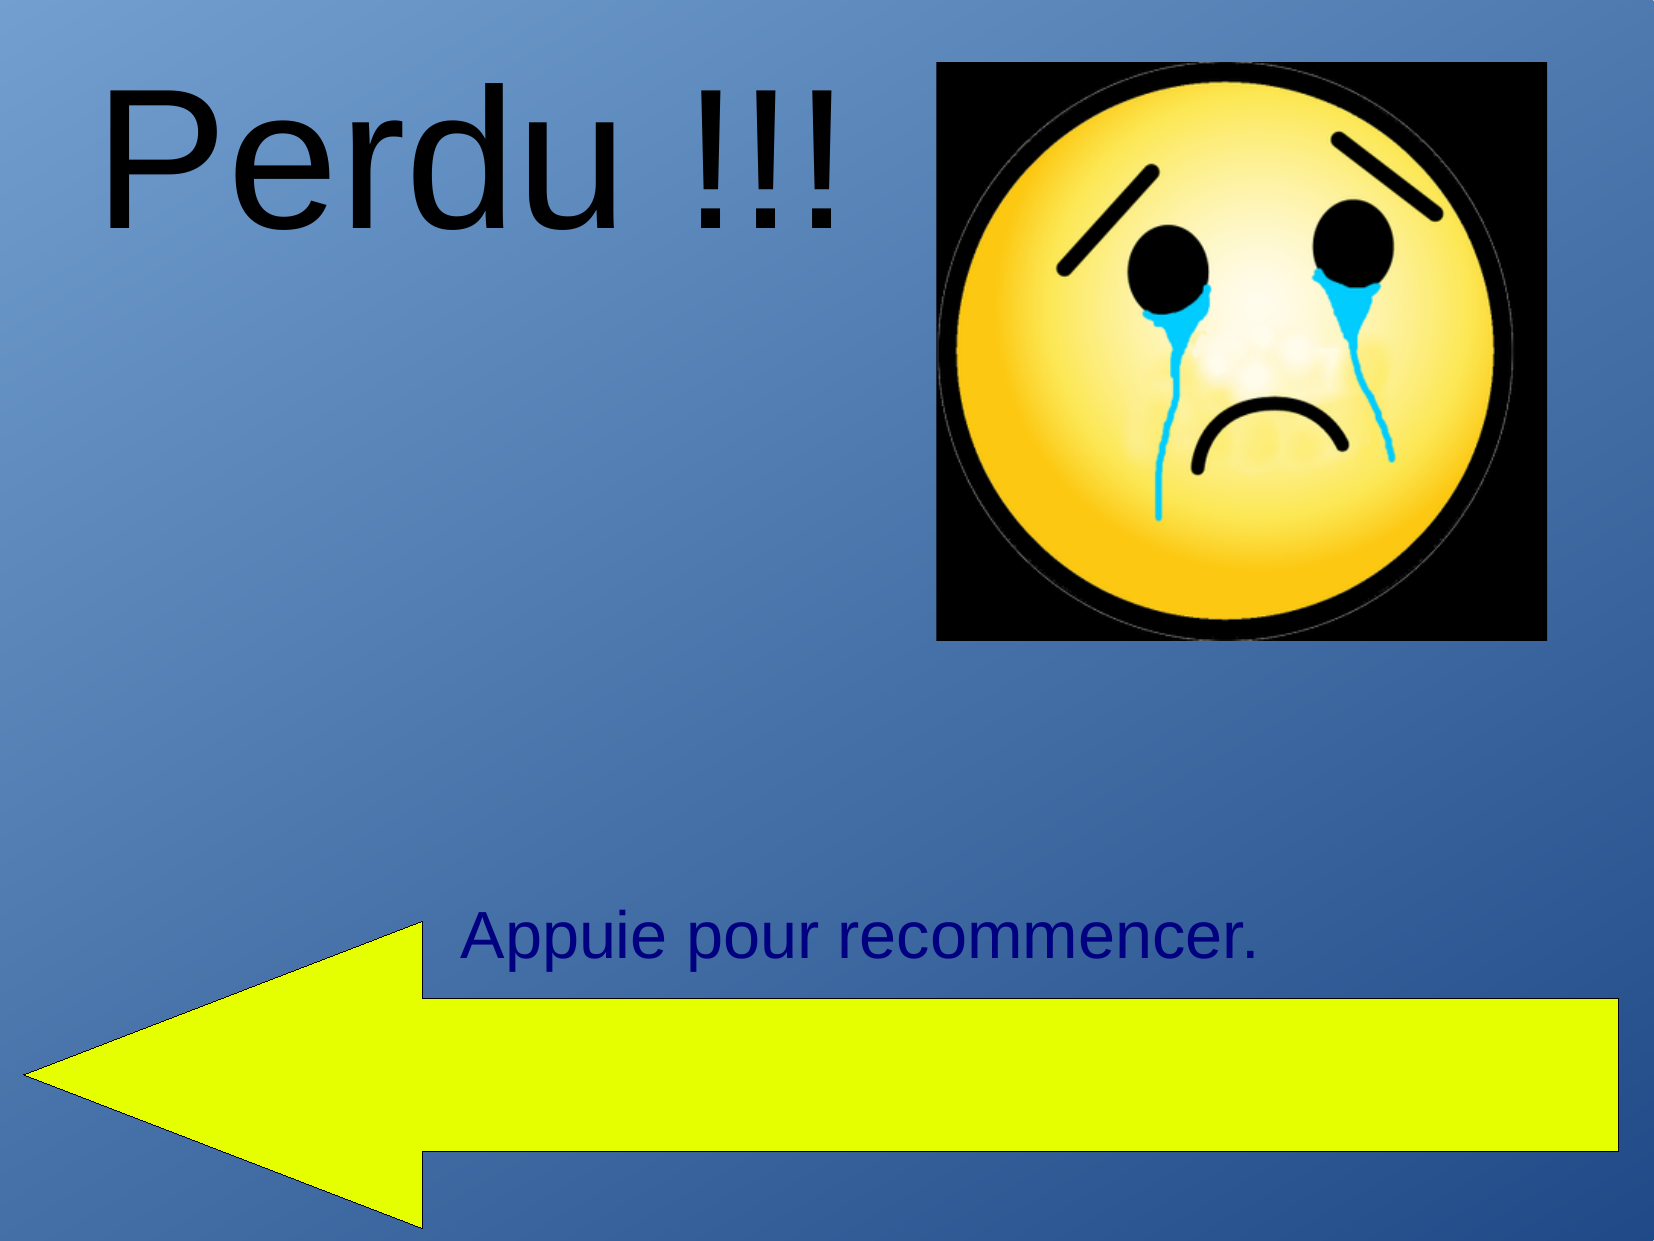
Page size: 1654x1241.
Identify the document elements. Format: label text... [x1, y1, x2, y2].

title Perdu !!! [0, 47, 1217, 271]
text_box [23, 921, 1619, 1229]
list Appuie pour recommencer. [389, 897, 1654, 1241]
picture [936, 62, 1548, 641]
